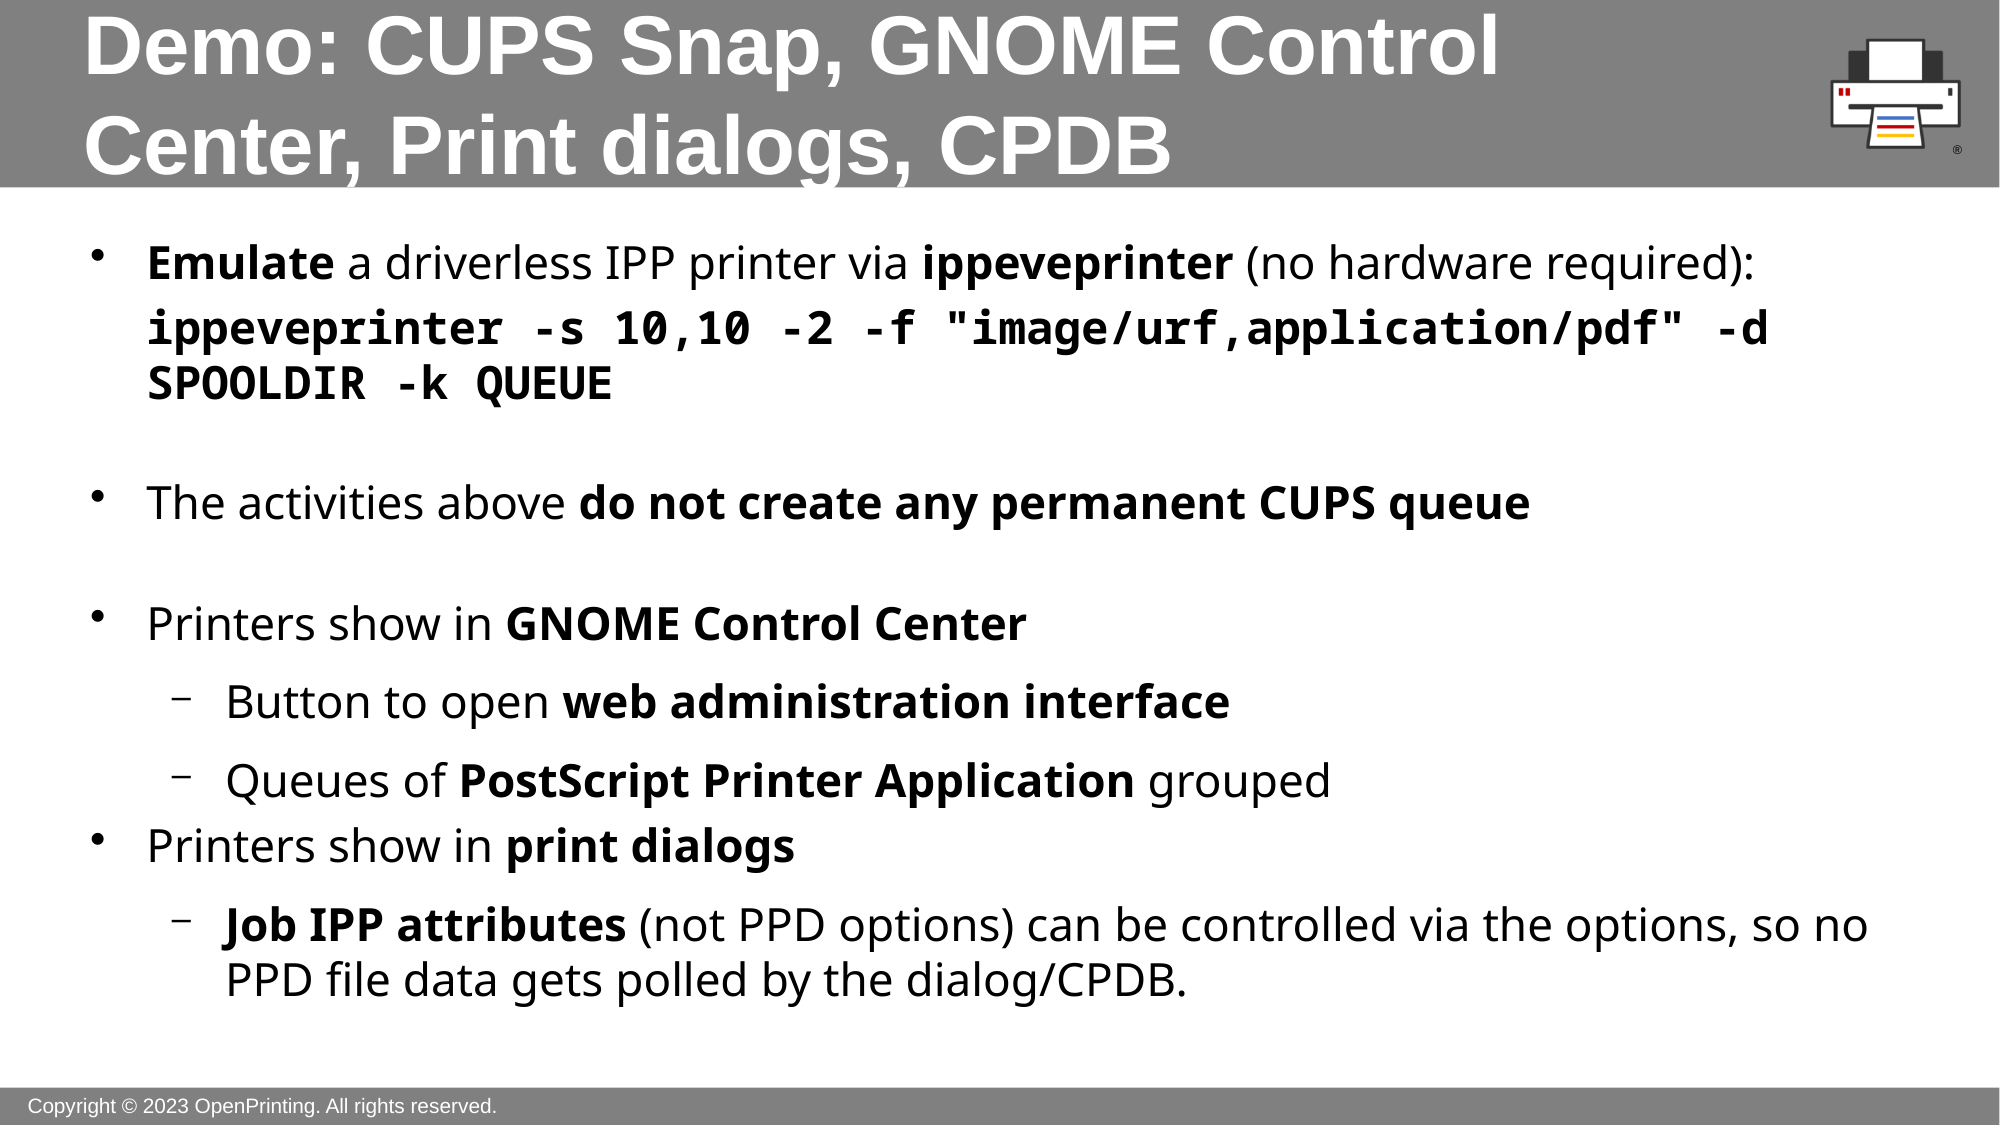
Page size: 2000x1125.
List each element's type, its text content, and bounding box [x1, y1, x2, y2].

title Demo: CUPS Snap, GNOME Control Center, Print dialogs, CPDB [75, 7, 1786, 175]
picture [1825, 33, 1966, 154]
list Emulate a driverless IPP printer via ippeveprinter (no hardware required): ippeveprinter -s 10,10 -2 -f "image/urf,application/pdf" -d SPOOLDIR -k QUEUE The activities above do not create any permanent CUPS queue Printers show in GNOME Control Center Button to open web administration interface Queues of PostScript Printer Application grouped Printers show in print dialogs Job IPP attributes (not PPD options) can be controlled via the options, so no PPD file data gets polled by the dialog/CPDB. [75, 224, 1936, 1067]
